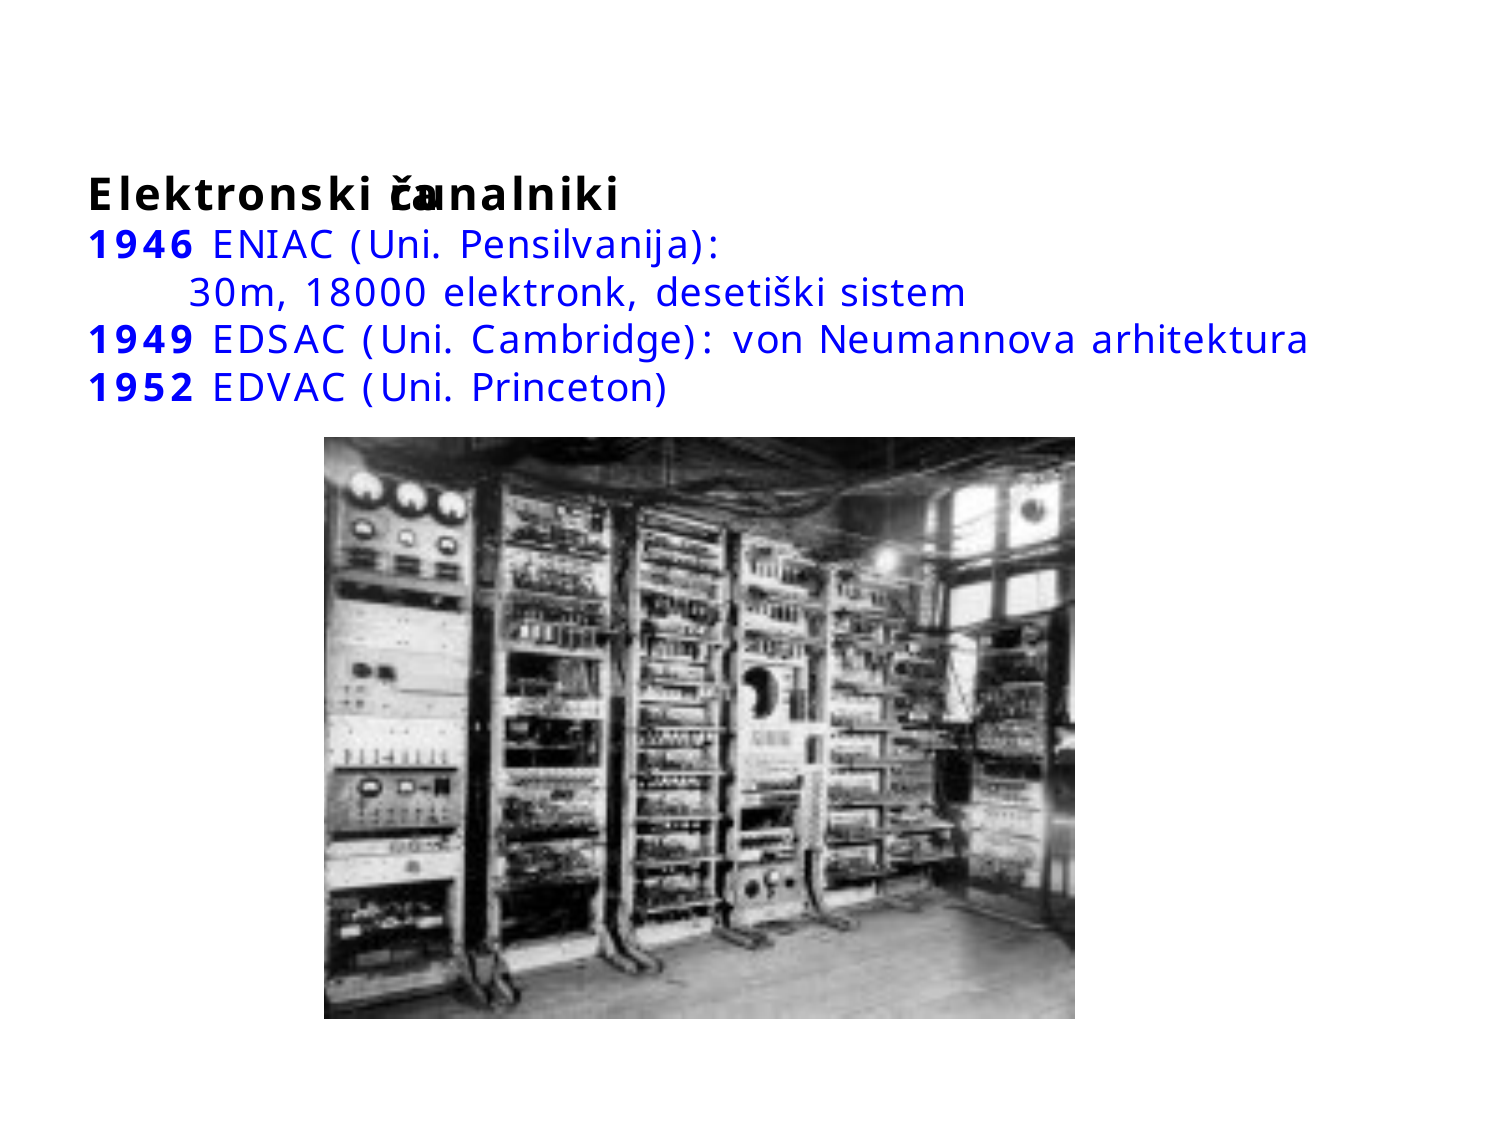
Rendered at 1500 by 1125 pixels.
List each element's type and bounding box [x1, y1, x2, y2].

picture [87, 162, 1413, 409]
picture [324, 437, 1075, 1019]
